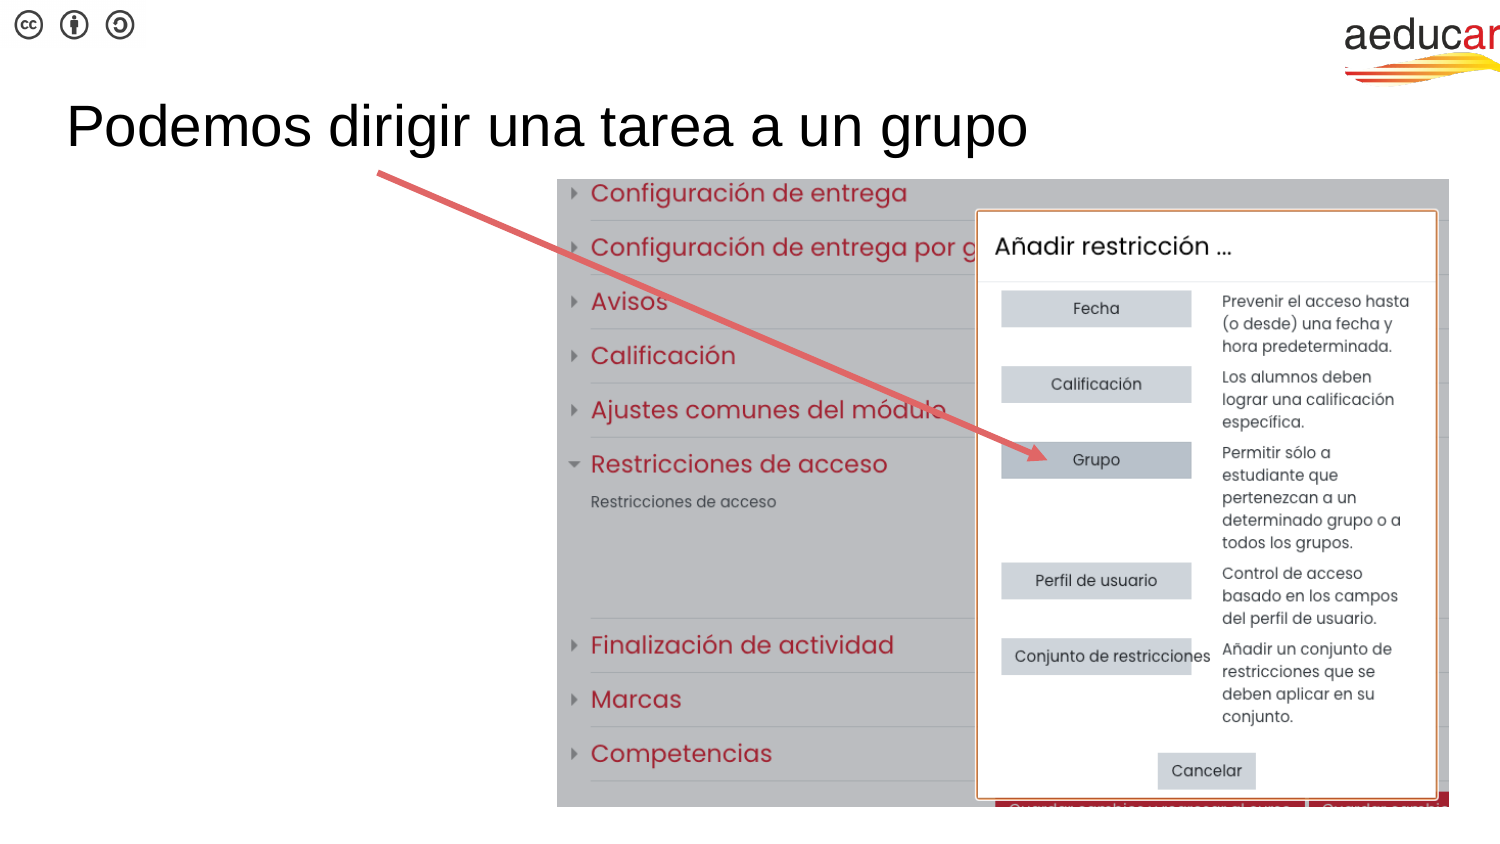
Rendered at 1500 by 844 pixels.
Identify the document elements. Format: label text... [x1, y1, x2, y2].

picture [1344, 0, 1500, 104]
picture [0, 0, 146, 48]
picture [557, 179, 1449, 807]
title Podemos dirigir una tarea a un grupo [51, 72, 1449, 167]
